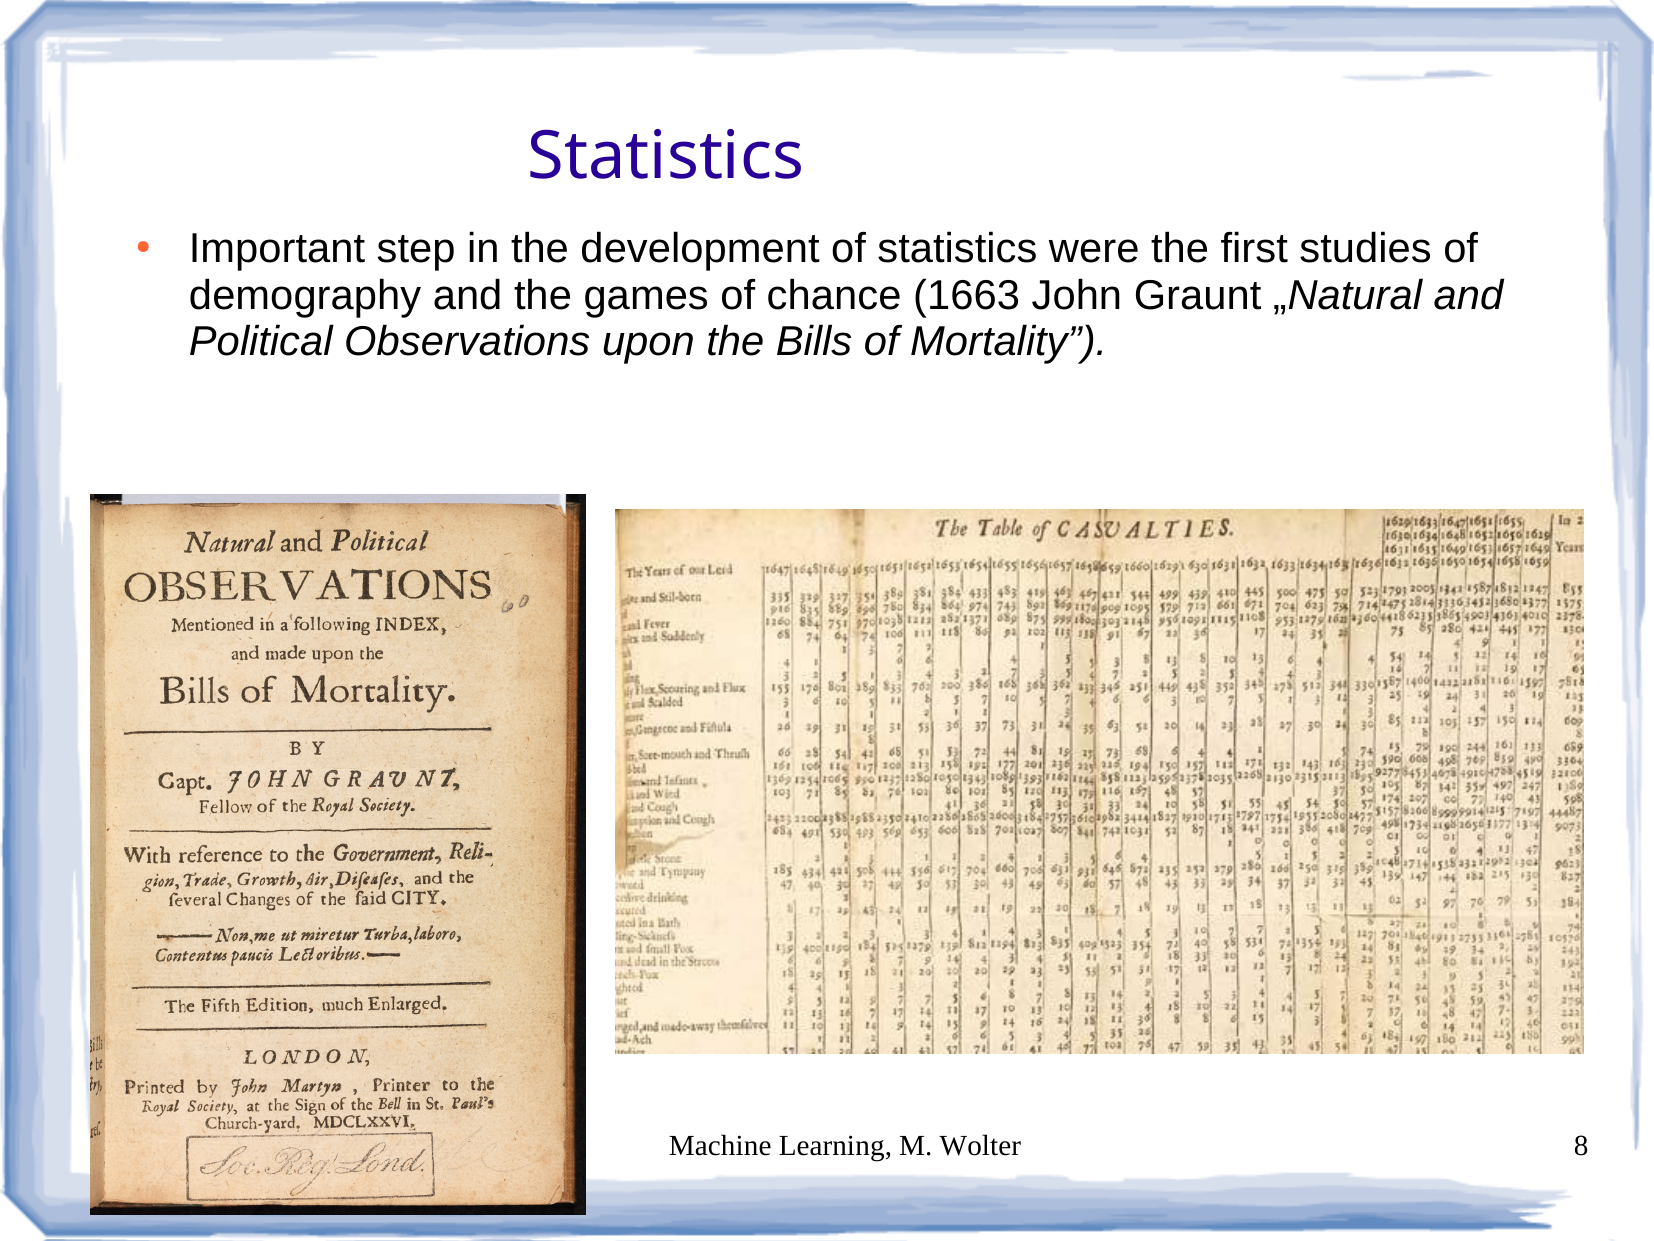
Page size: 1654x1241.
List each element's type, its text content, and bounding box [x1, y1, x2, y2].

title Statistics [82, 49, 1250, 257]
picture [0, 0, 1654, 1241]
list Important step in the development of statistics were the first studies of demography and the games of chance (1663 John Graunt „Natural and Political Observations upon the Bills of Mortality”). [118, 225, 1571, 945]
